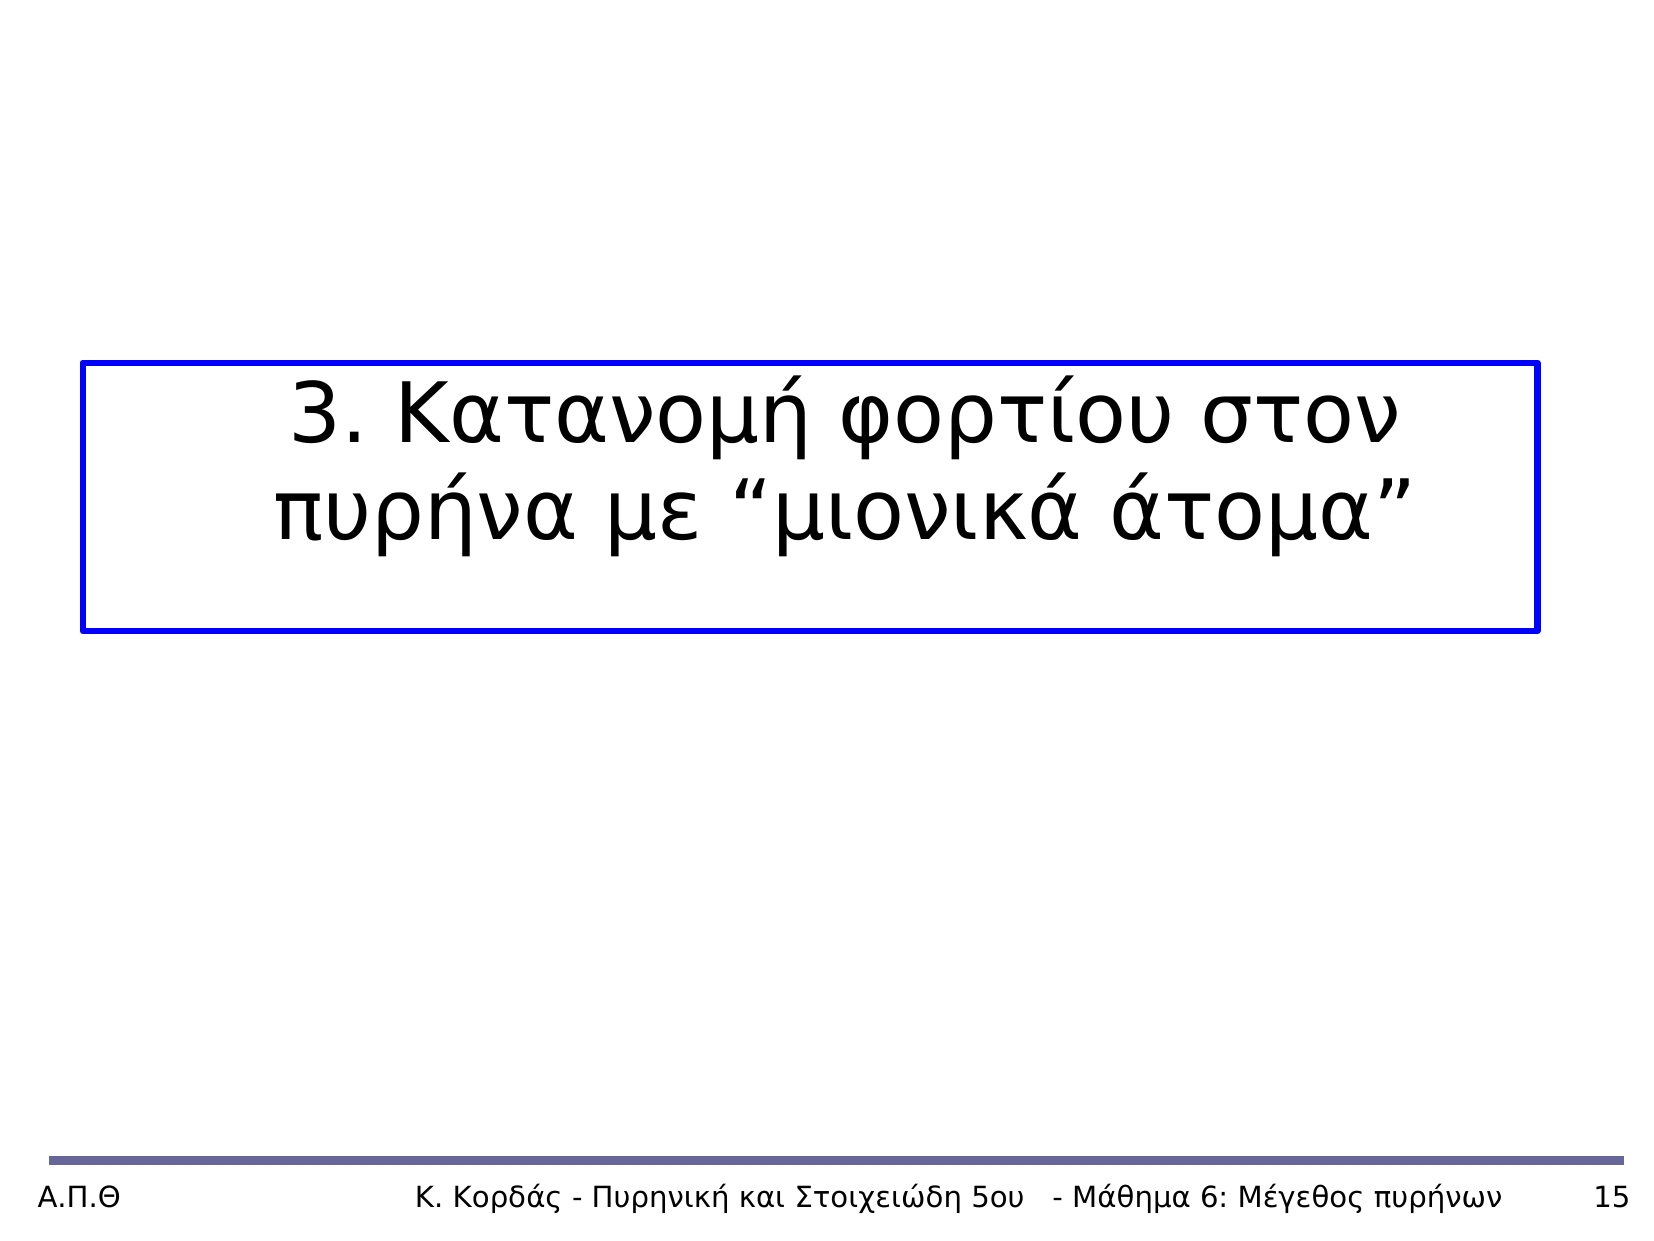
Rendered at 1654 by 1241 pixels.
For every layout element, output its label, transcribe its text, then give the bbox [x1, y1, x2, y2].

list 3. Κατανομή φορτίου στον πυρήνα με “μιονικά άτομα” [82, 362, 1538, 632]
